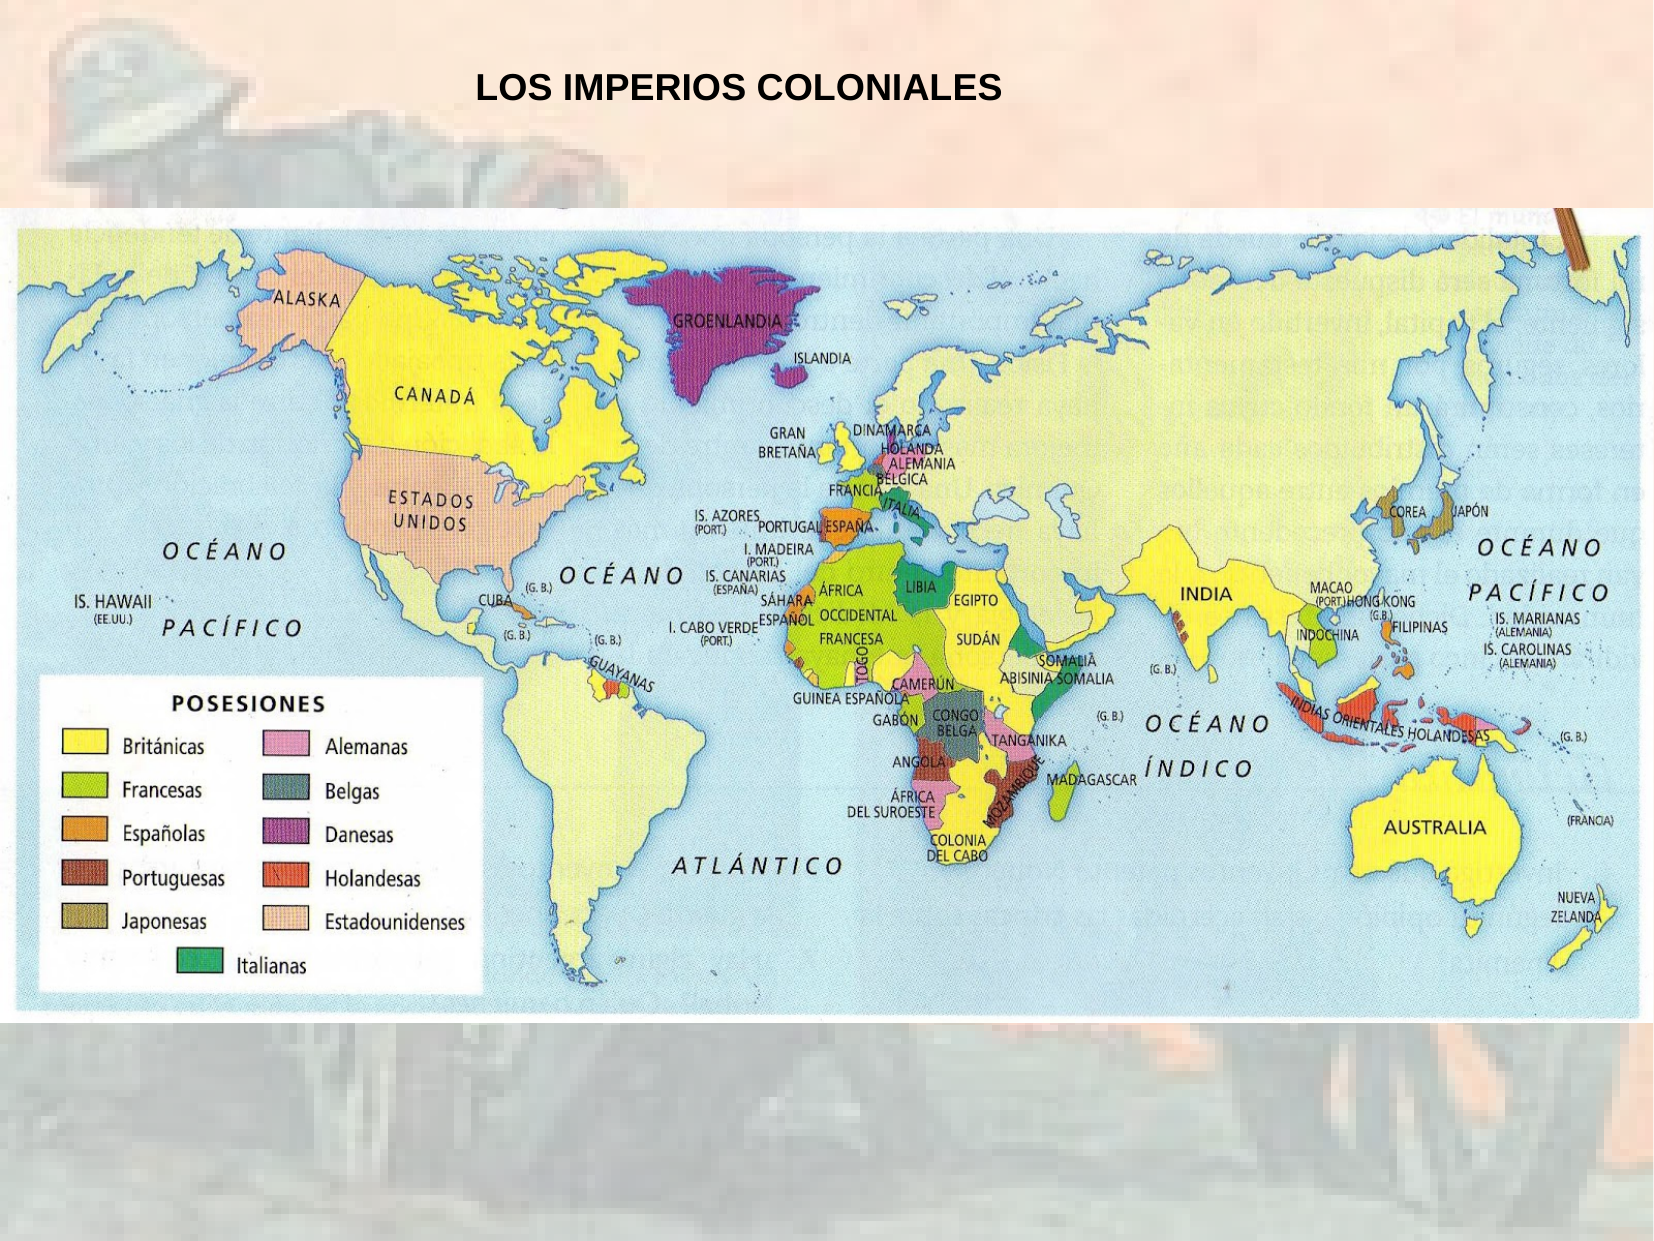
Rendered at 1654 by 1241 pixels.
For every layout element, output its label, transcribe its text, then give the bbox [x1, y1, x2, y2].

text_box LOS IMPERIOS COLONIALES [460, 59, 1077, 122]
picture [0, 0, 1654, 1241]
